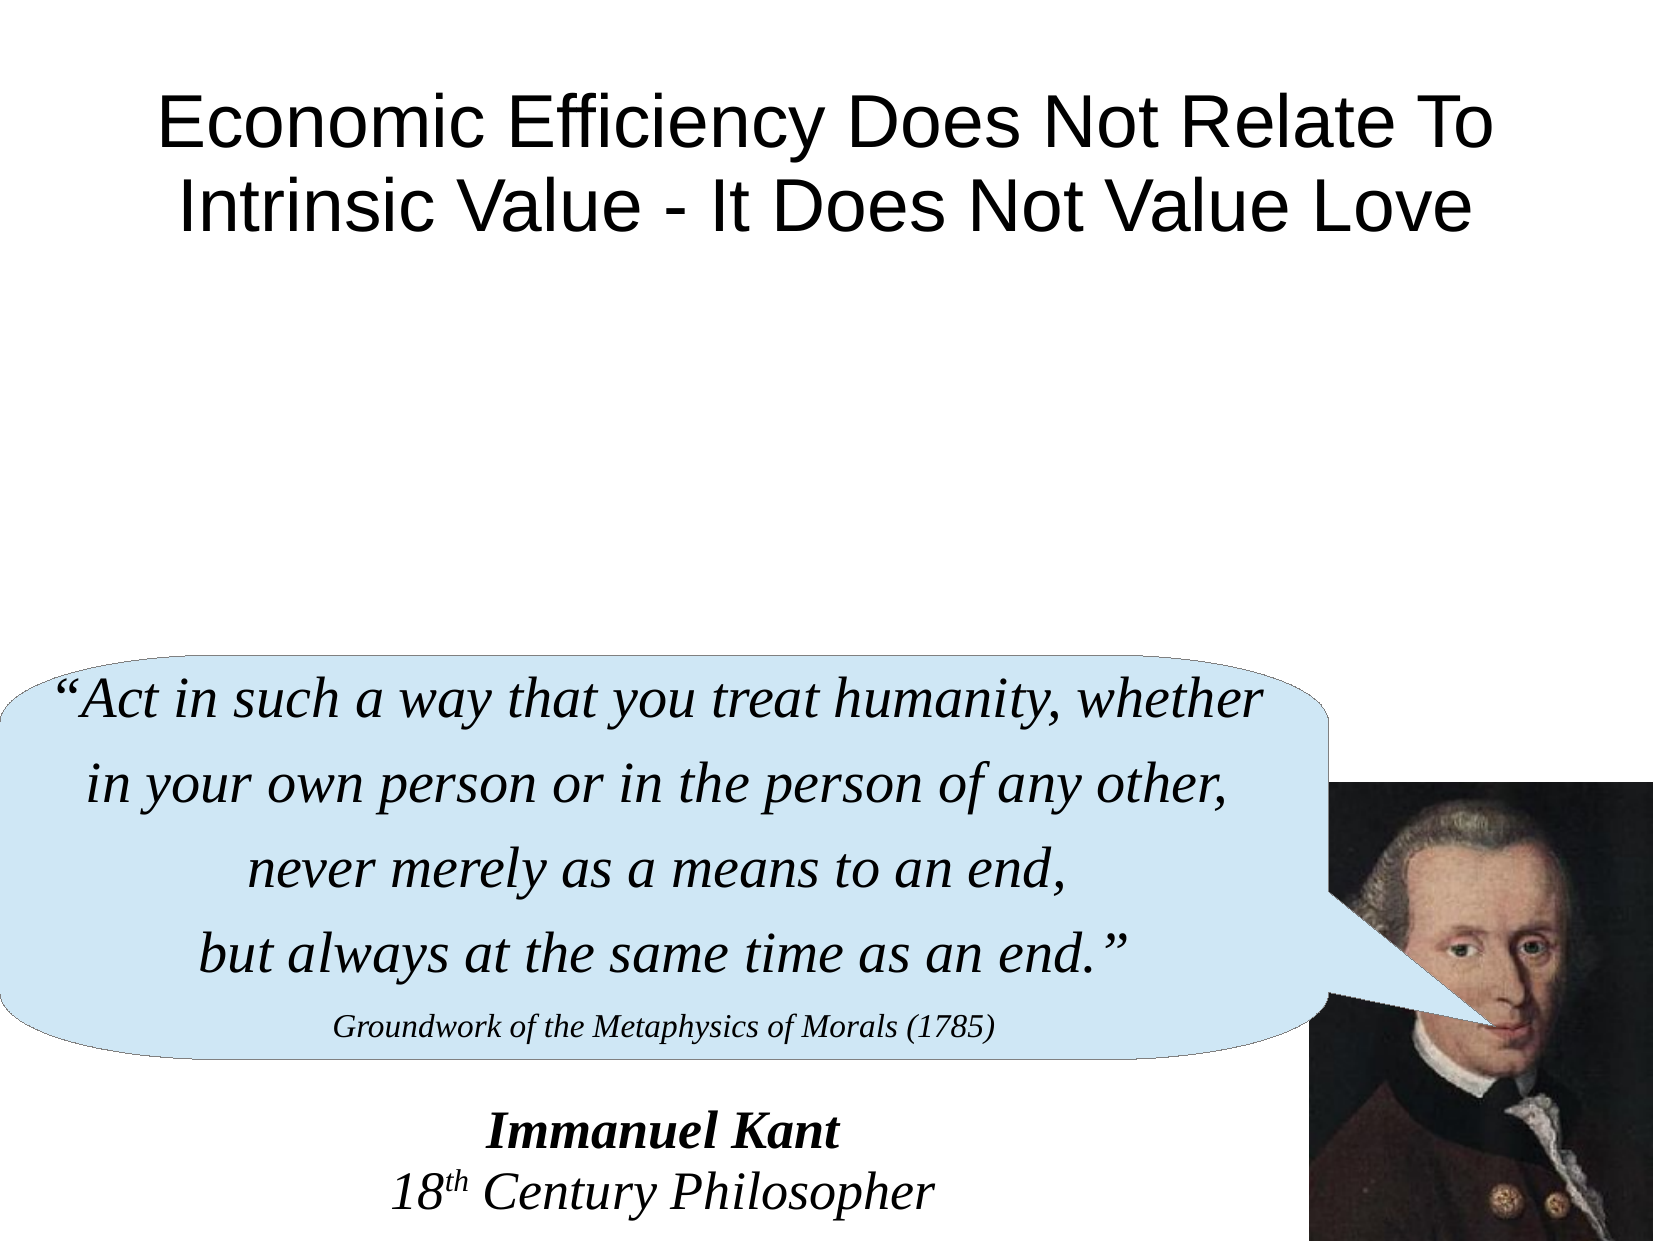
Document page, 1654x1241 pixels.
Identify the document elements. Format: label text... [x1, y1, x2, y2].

text_box Economic Efficiency Does Not Relate To Intrinsic Value - It Does Not Value Love [0, 79, 1653, 248]
text_box Immanuel Kant 18th Century Philosopher [61, 1093, 1266, 1223]
picture [1309, 782, 1653, 1241]
text_box “Act in such a way that you treat humanity, whether in your own person or in the person of any other, never merely as a means to an end, but always at the same time as an end.” Groundwork of the Metaphysics of Morals (1785) [0, 655, 1496, 1060]
